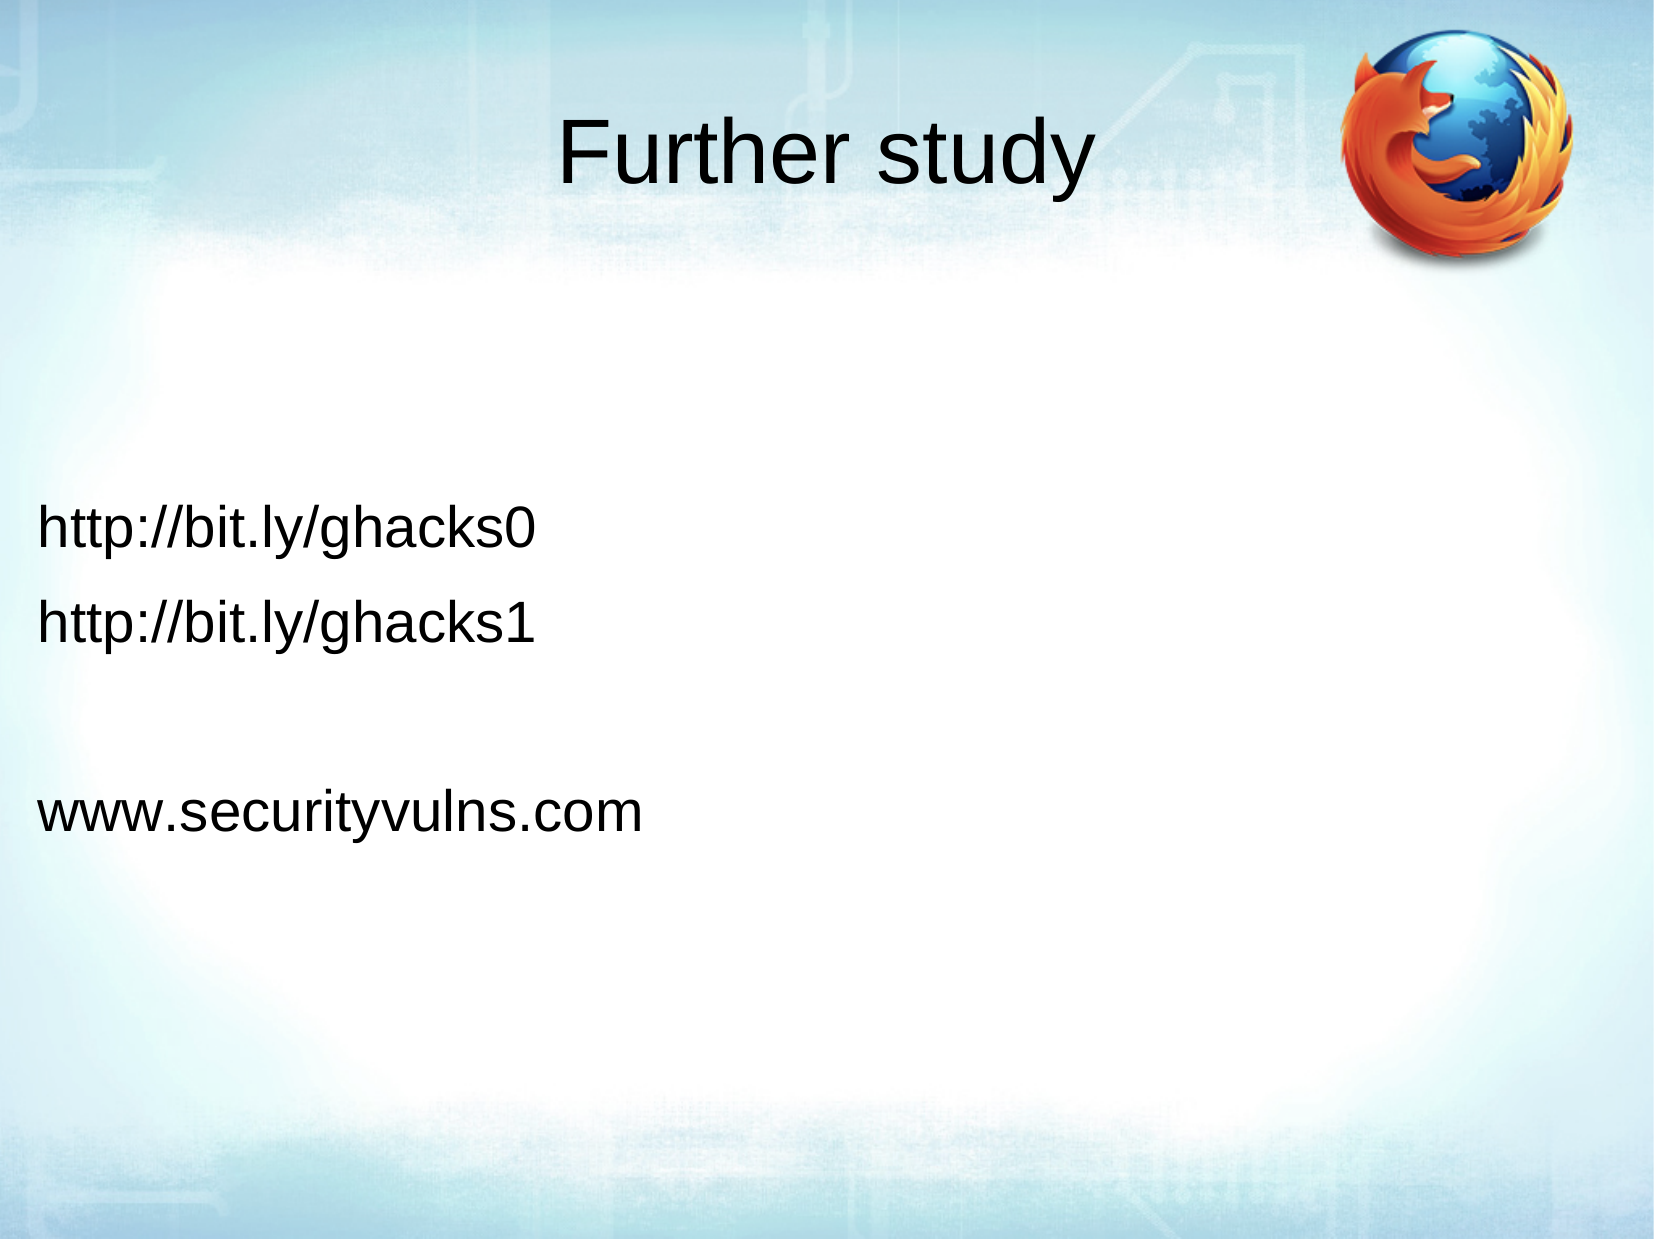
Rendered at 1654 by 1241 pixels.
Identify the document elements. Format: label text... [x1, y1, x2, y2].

list http://bit.ly/ghacks0 http://bit.ly/ghacks1 www.securityvulns.com [37, 297, 1651, 1141]
picture [0, 0, 1654, 1239]
title Further study [82, 49, 1571, 257]
